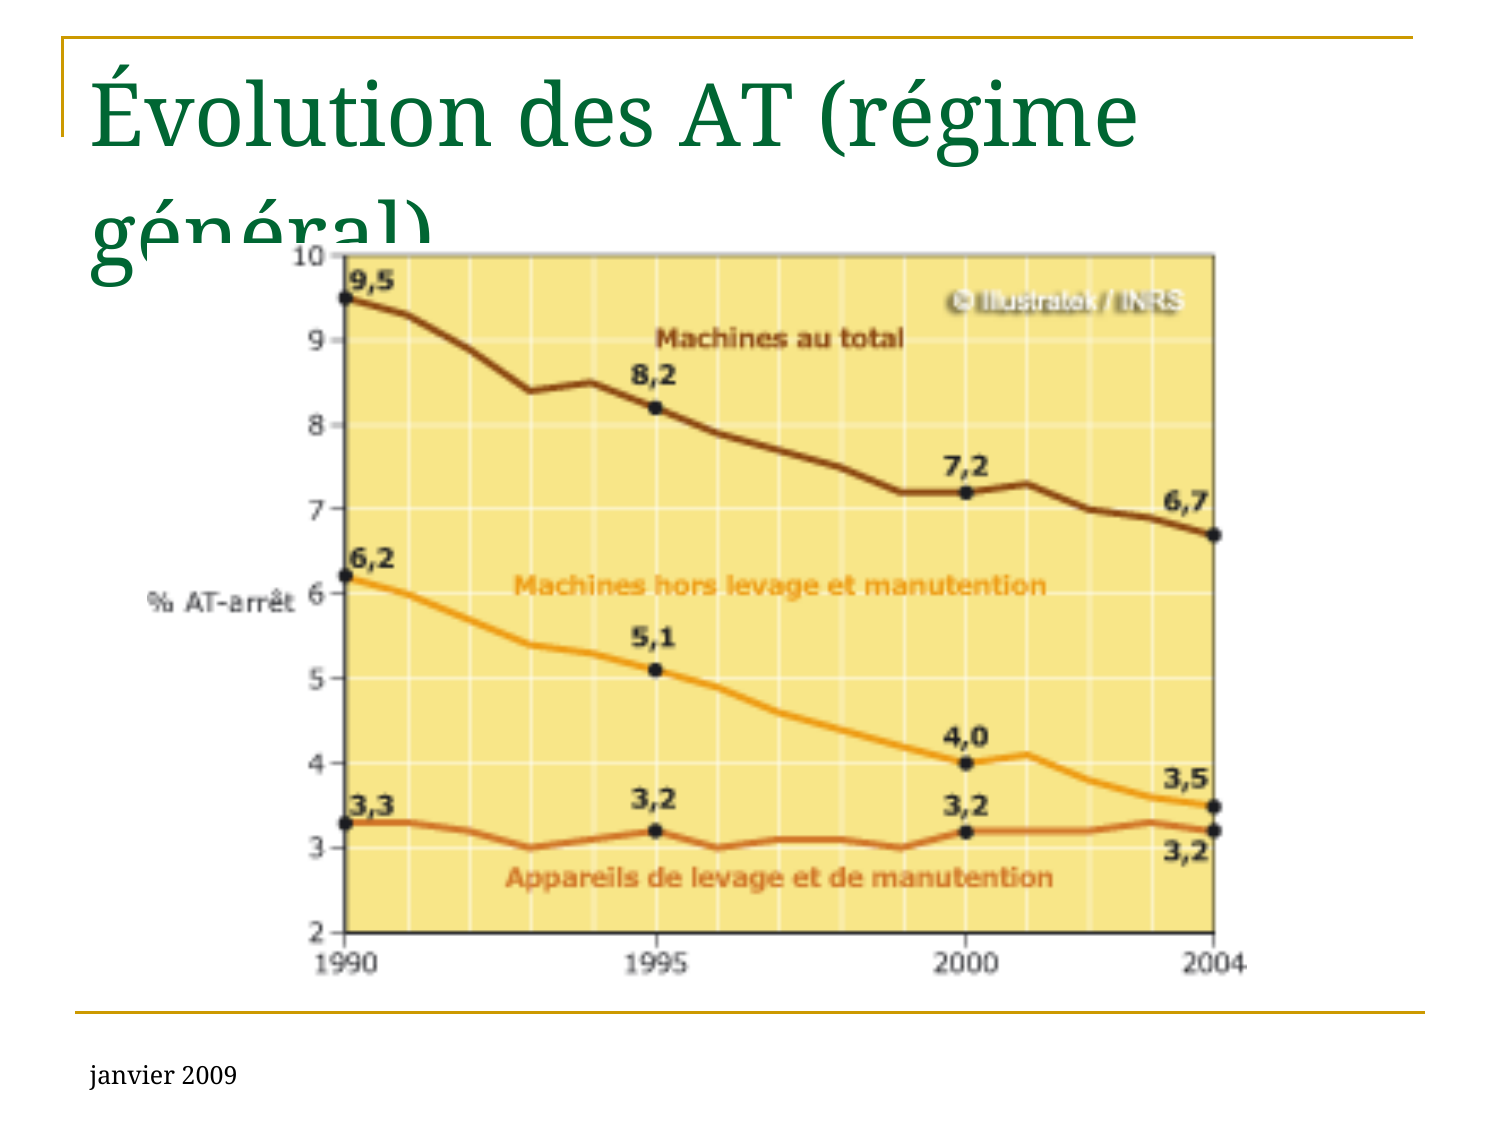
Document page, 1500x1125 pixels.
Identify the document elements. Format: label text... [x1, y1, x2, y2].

picture [147, 243, 1247, 980]
title Évolution des AT (régime général) [75, 45, 1426, 233]
